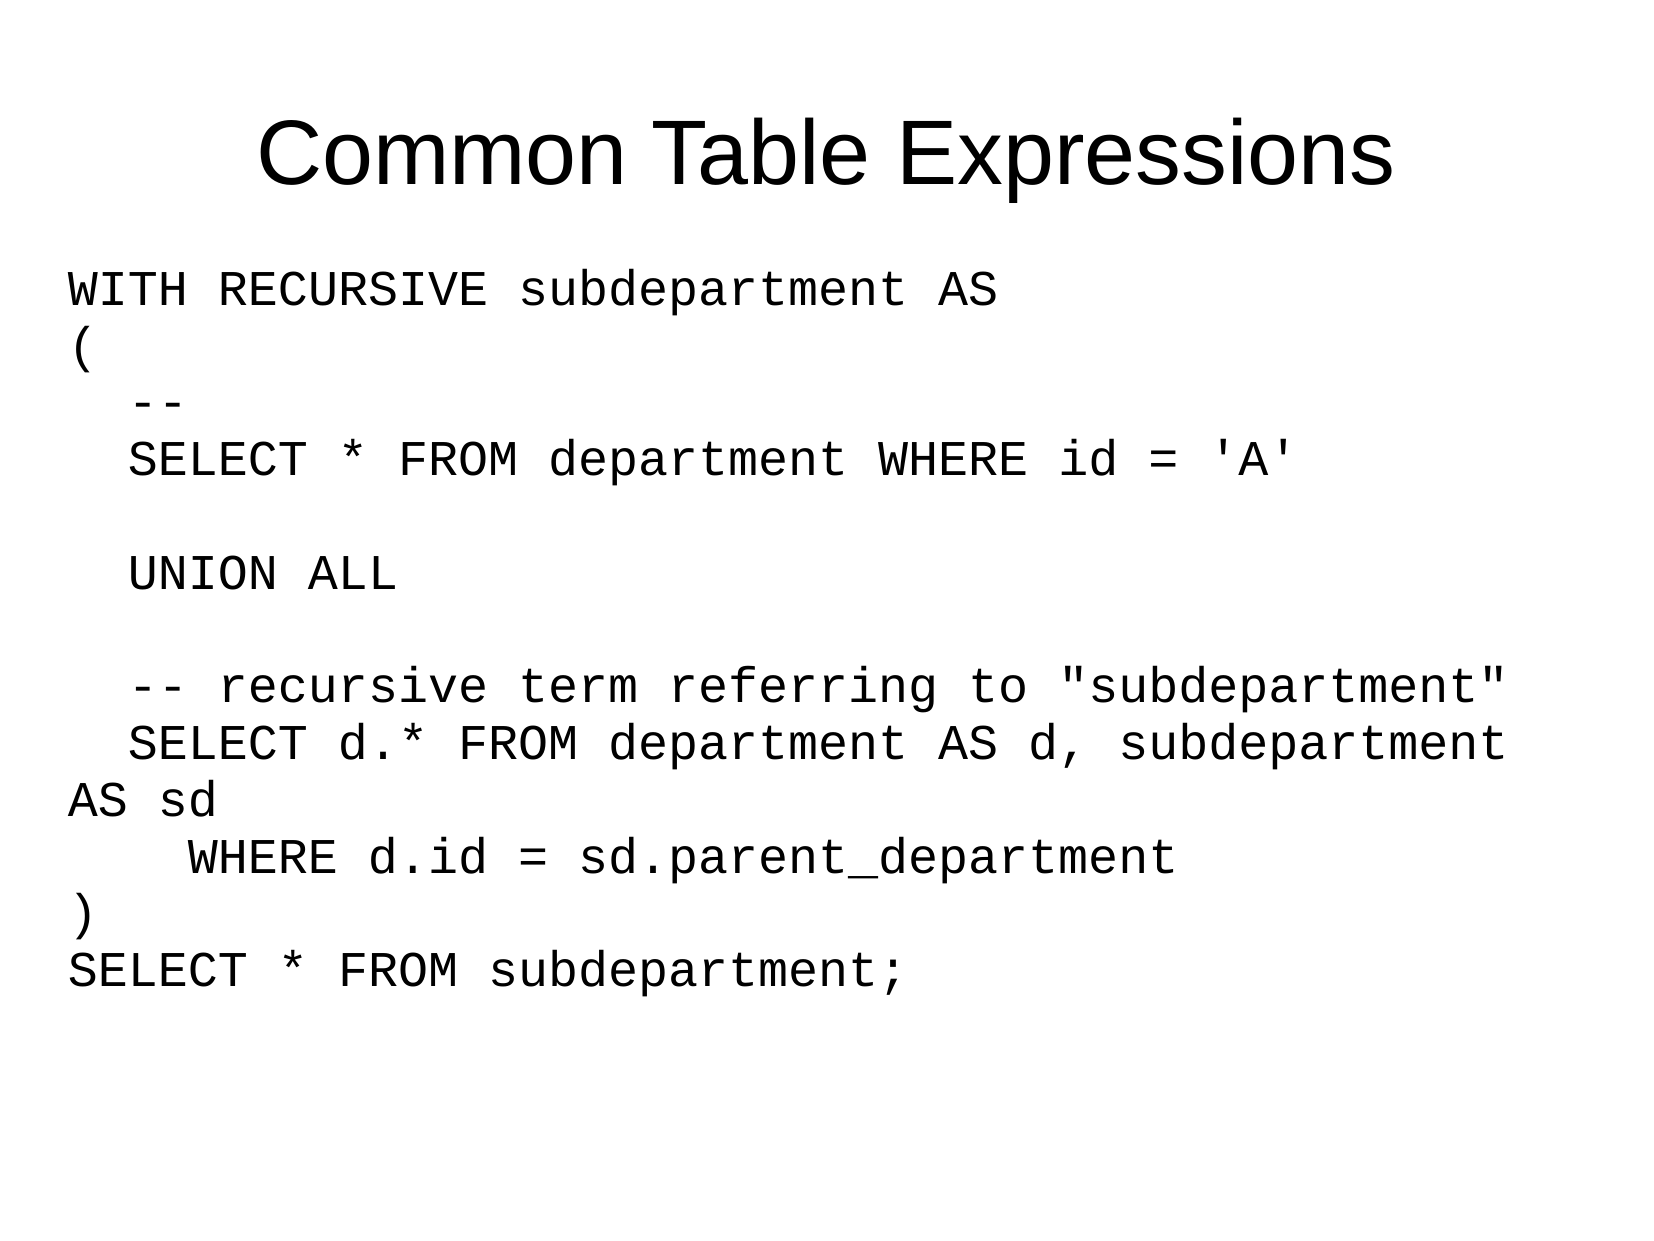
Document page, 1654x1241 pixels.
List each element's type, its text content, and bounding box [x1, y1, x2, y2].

title Common Table Expressions [82, 49, 1571, 256]
text_box WITH RECURSIVE subdepartment AS ( -- SELECT * FROM department WHERE id = 'A' UNION ALL -- recursive term referring to "subdepartment" SELECT d.* FROM department AS d, subdepartment AS sd WHERE d.id = sd.parent_department ) SELECT * FROM subdepartment; [53, 256, 1598, 1013]
